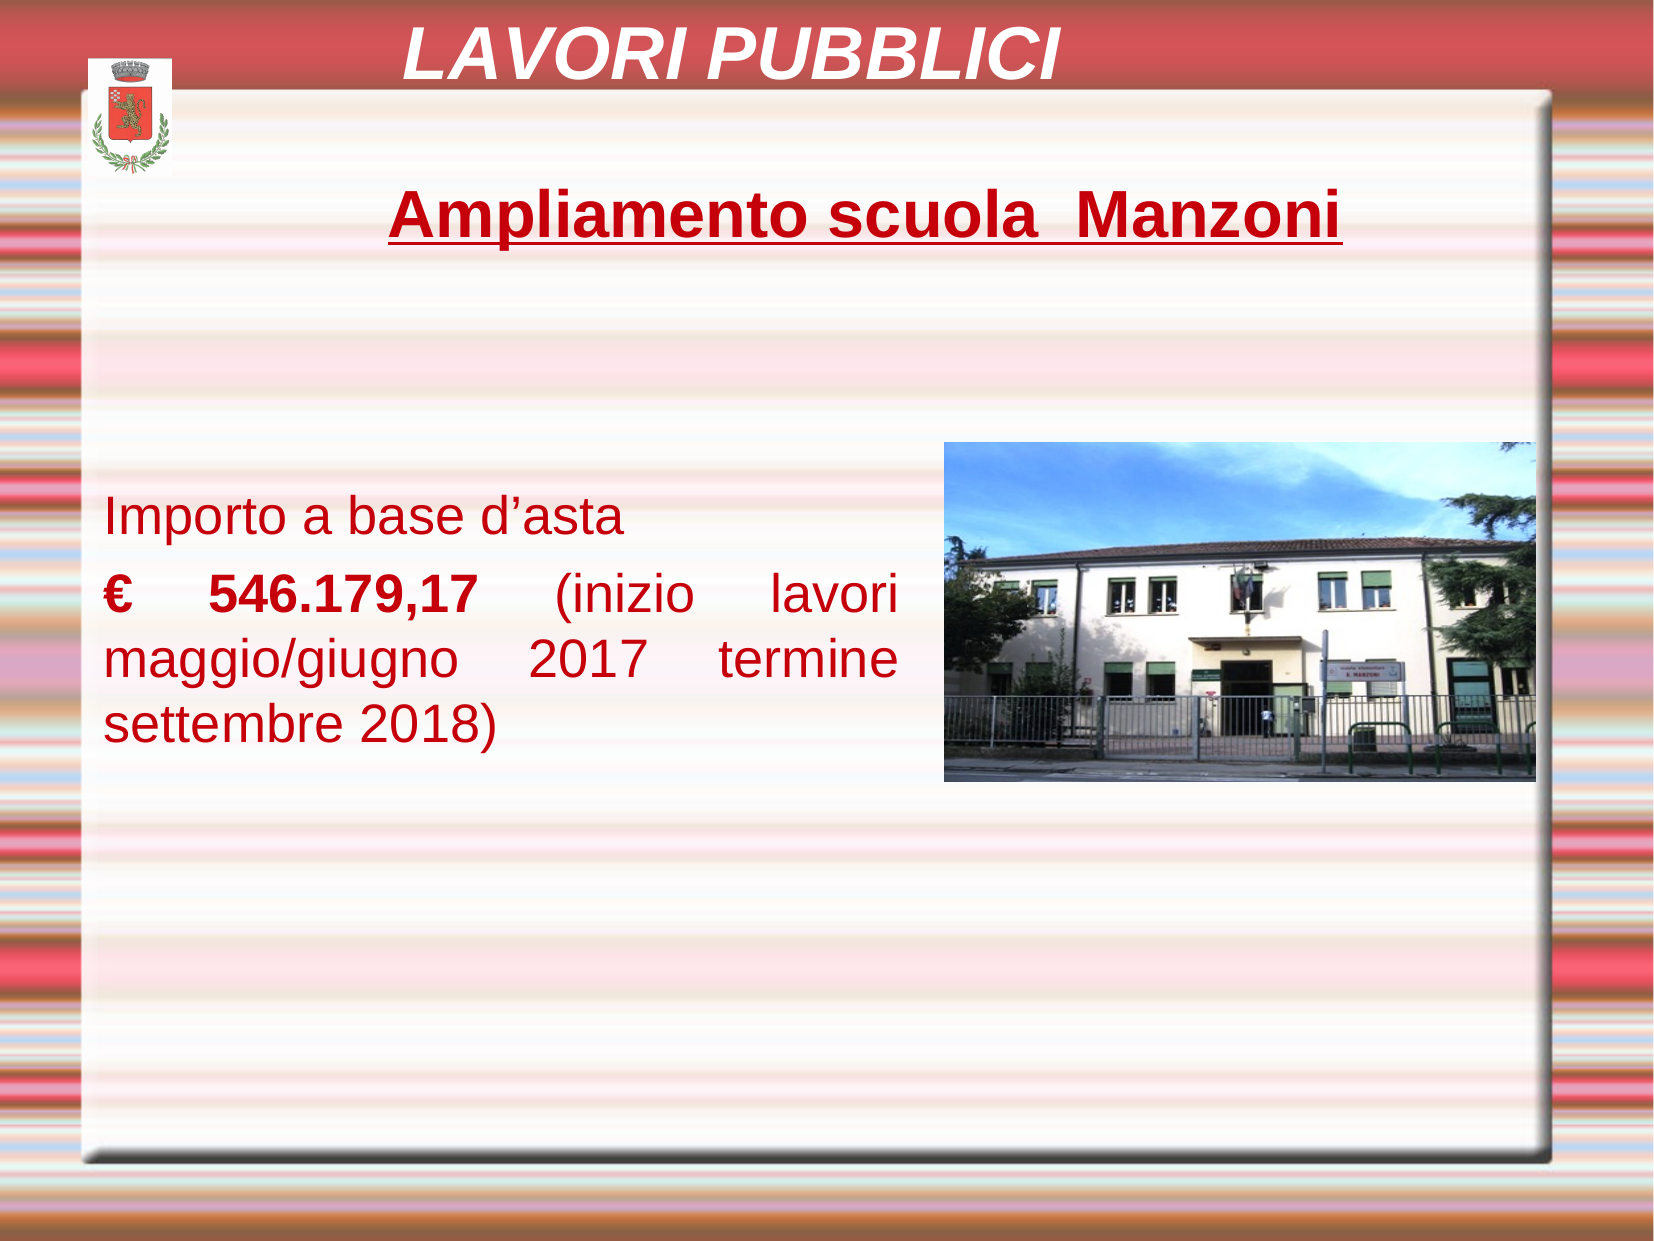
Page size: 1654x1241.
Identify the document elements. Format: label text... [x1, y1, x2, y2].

picture [0, 0, 1654, 1241]
text_box Ampliamento scuola Manzoni [372, 177, 1359, 299]
list Importo a base d’asta € 546.179,17 (inizio lavori maggio/giugno 2017 termine settembre 2018) [88, 472, 916, 1004]
title LAVORI PUBBLICI [67, 0, 1418, 102]
